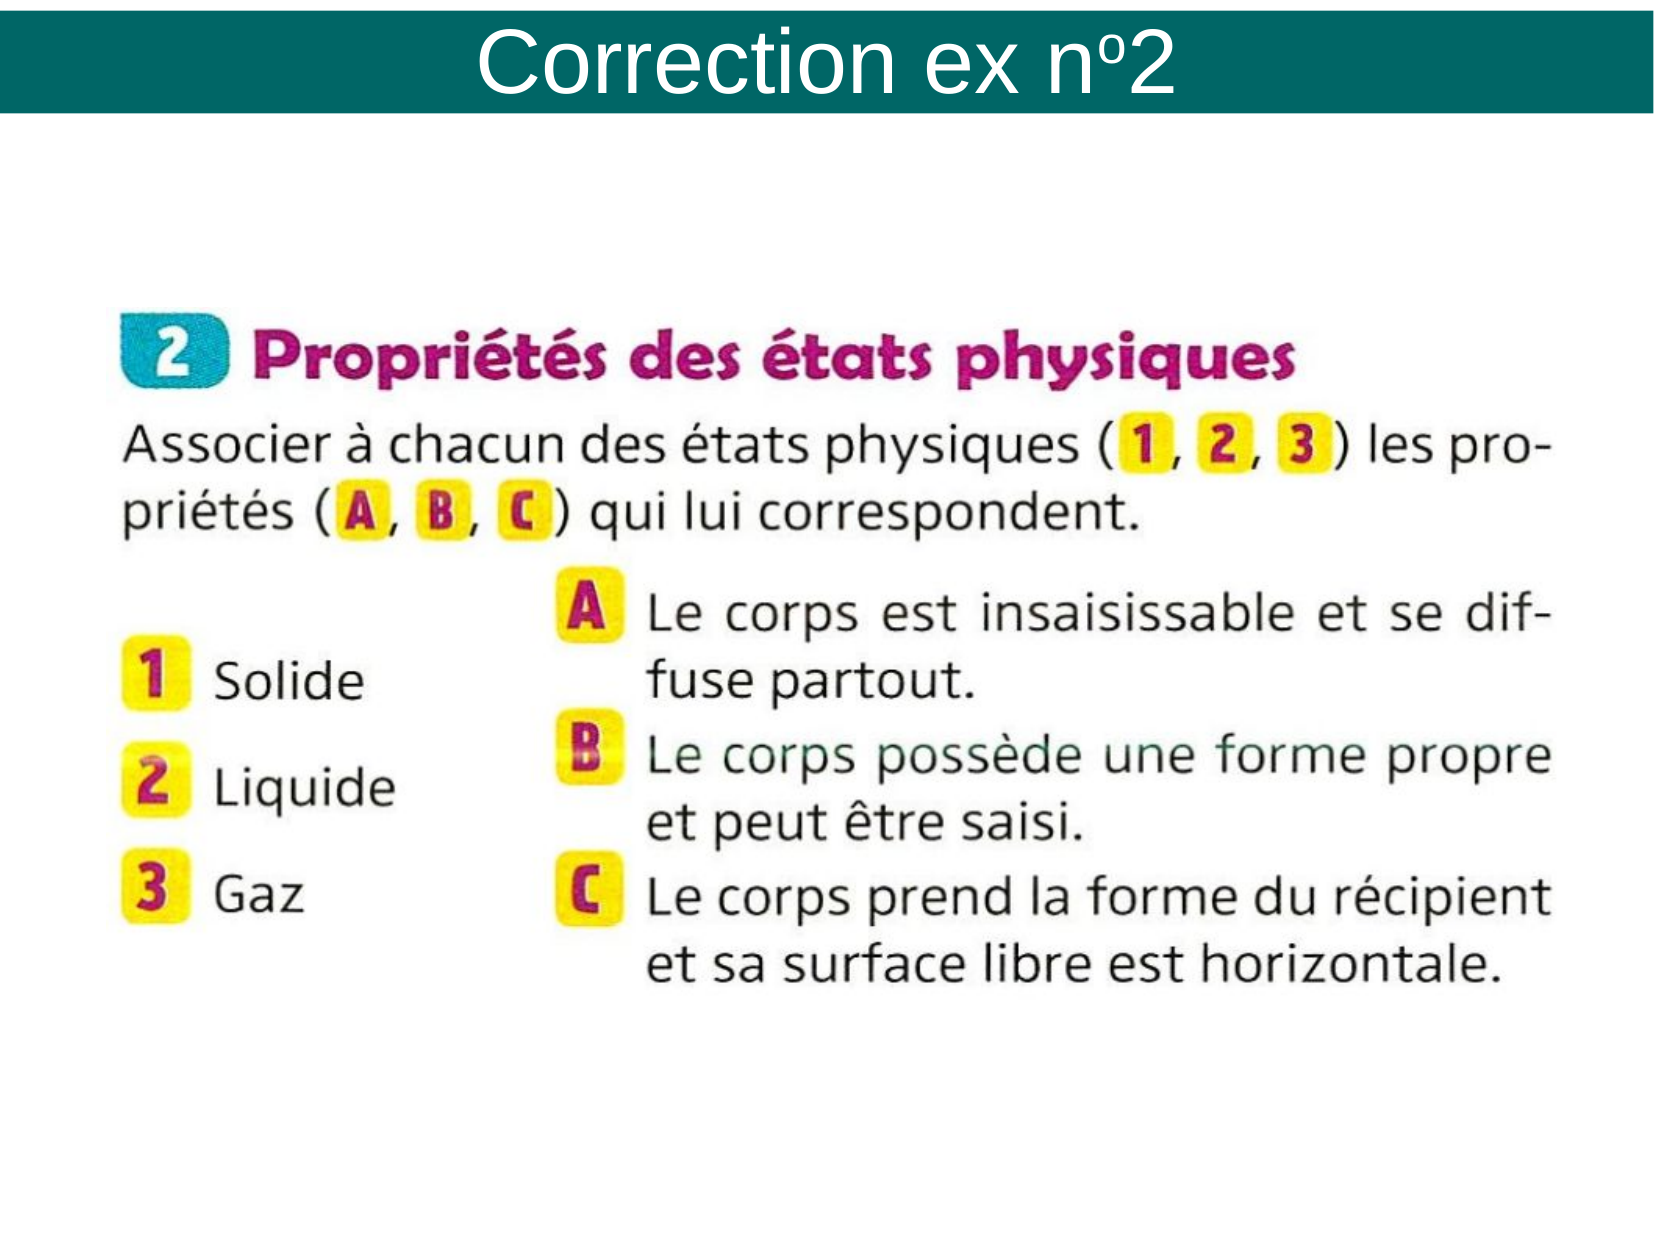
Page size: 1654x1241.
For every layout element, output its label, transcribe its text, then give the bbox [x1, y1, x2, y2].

title Correction ex no2 [0, 10, 1654, 114]
picture [106, 307, 1558, 1000]
subtitle [11, 129, 1642, 1229]
